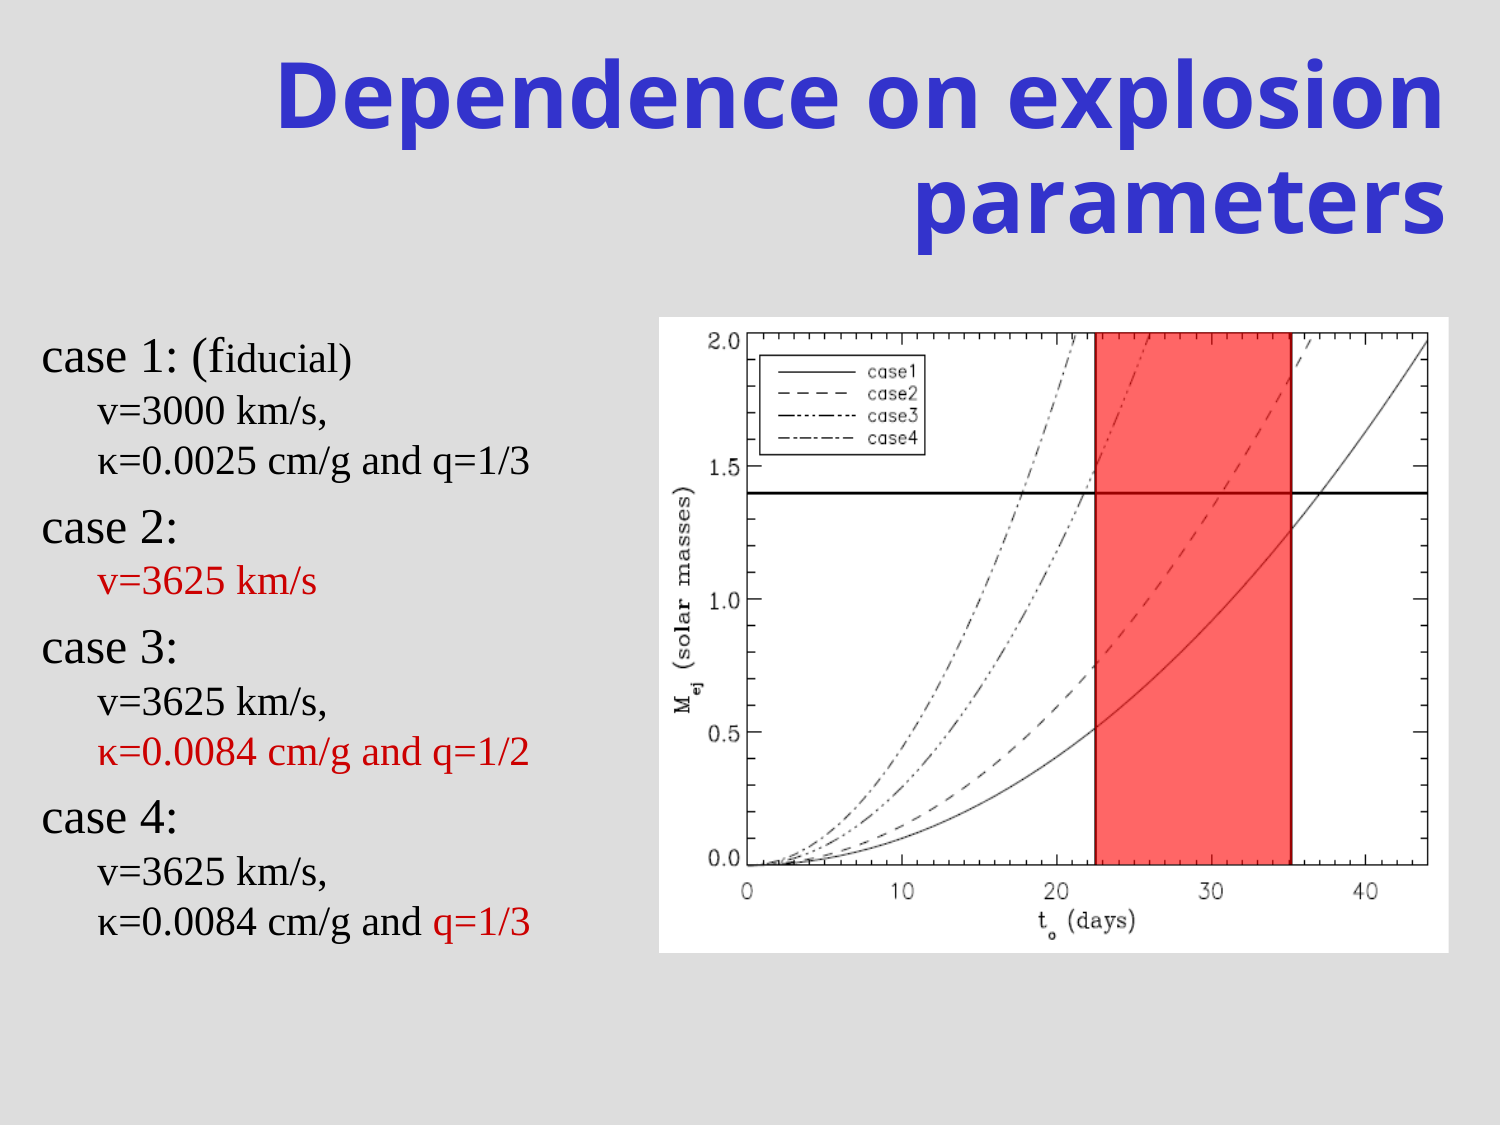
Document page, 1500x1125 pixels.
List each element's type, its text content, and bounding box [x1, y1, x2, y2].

text_box case 1: (fiducial) v=3000 km/s, κ=0.0025 cm/g and q=1/3 case 2: v=3625 km/s case 3: v=3625 km/s, κ=0.0084 cm/g and q=1/2 case 4: v=3625 km/s, κ=0.0084 cm/g and q=1/3 [26, 315, 559, 952]
text_box [1095, 332, 1293, 865]
text_box Dependence on explosion parameters [150, 36, 1463, 263]
picture [659, 317, 1449, 953]
